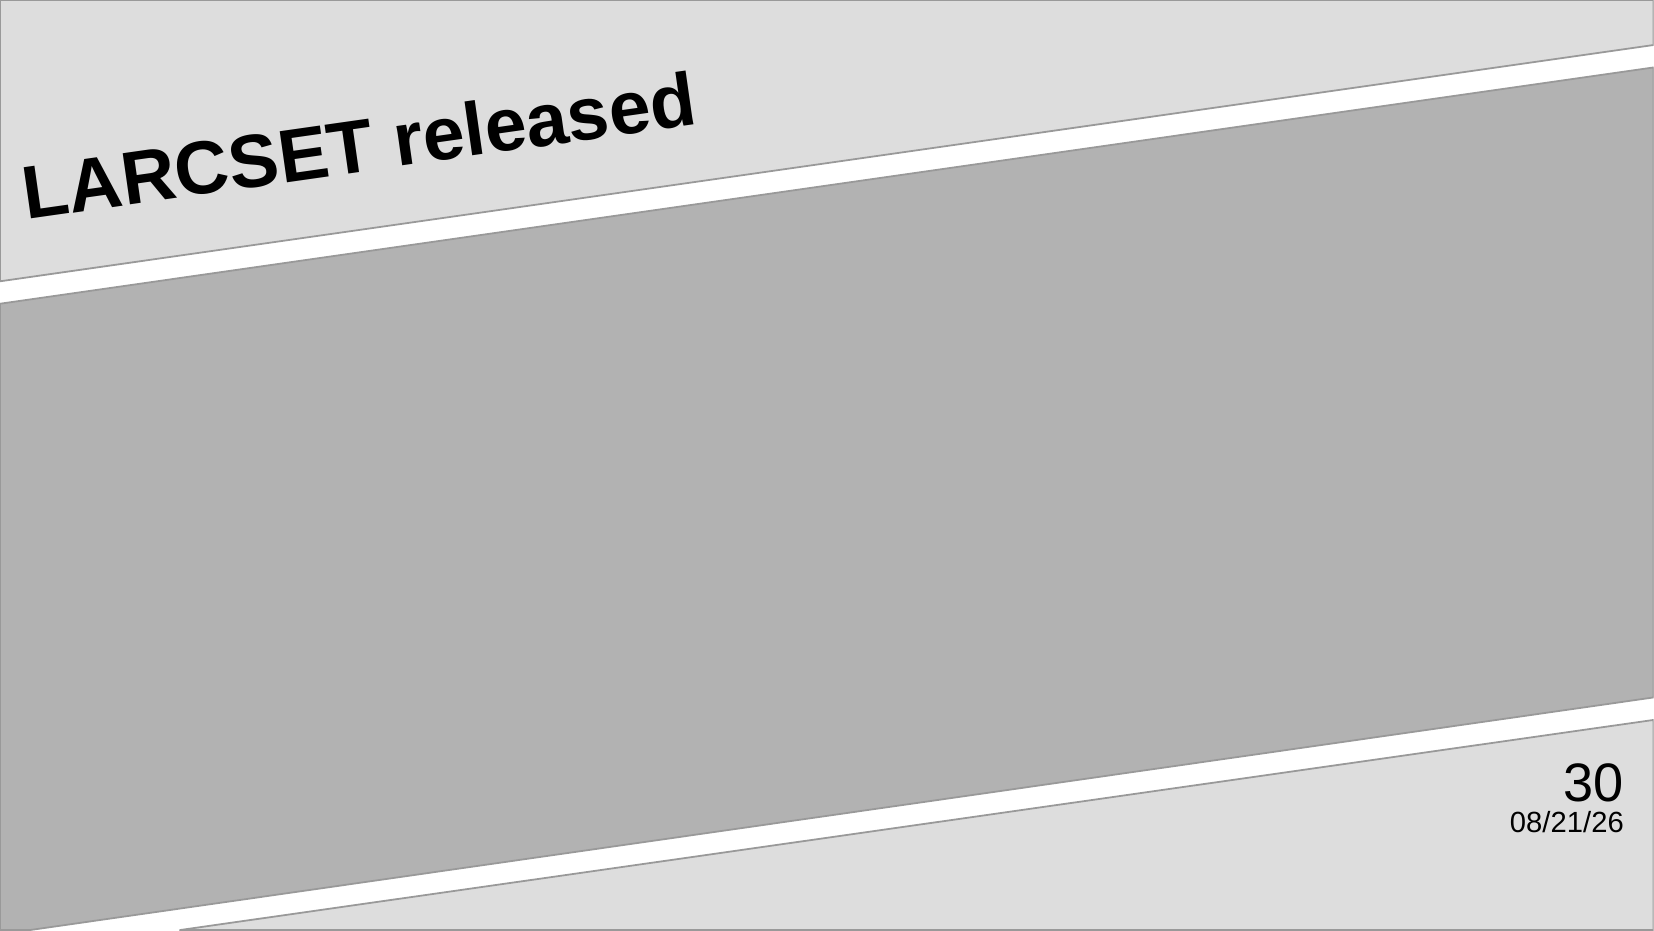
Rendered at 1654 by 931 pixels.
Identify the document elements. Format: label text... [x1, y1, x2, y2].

title LARCSET released [11, 0, 1496, 272]
